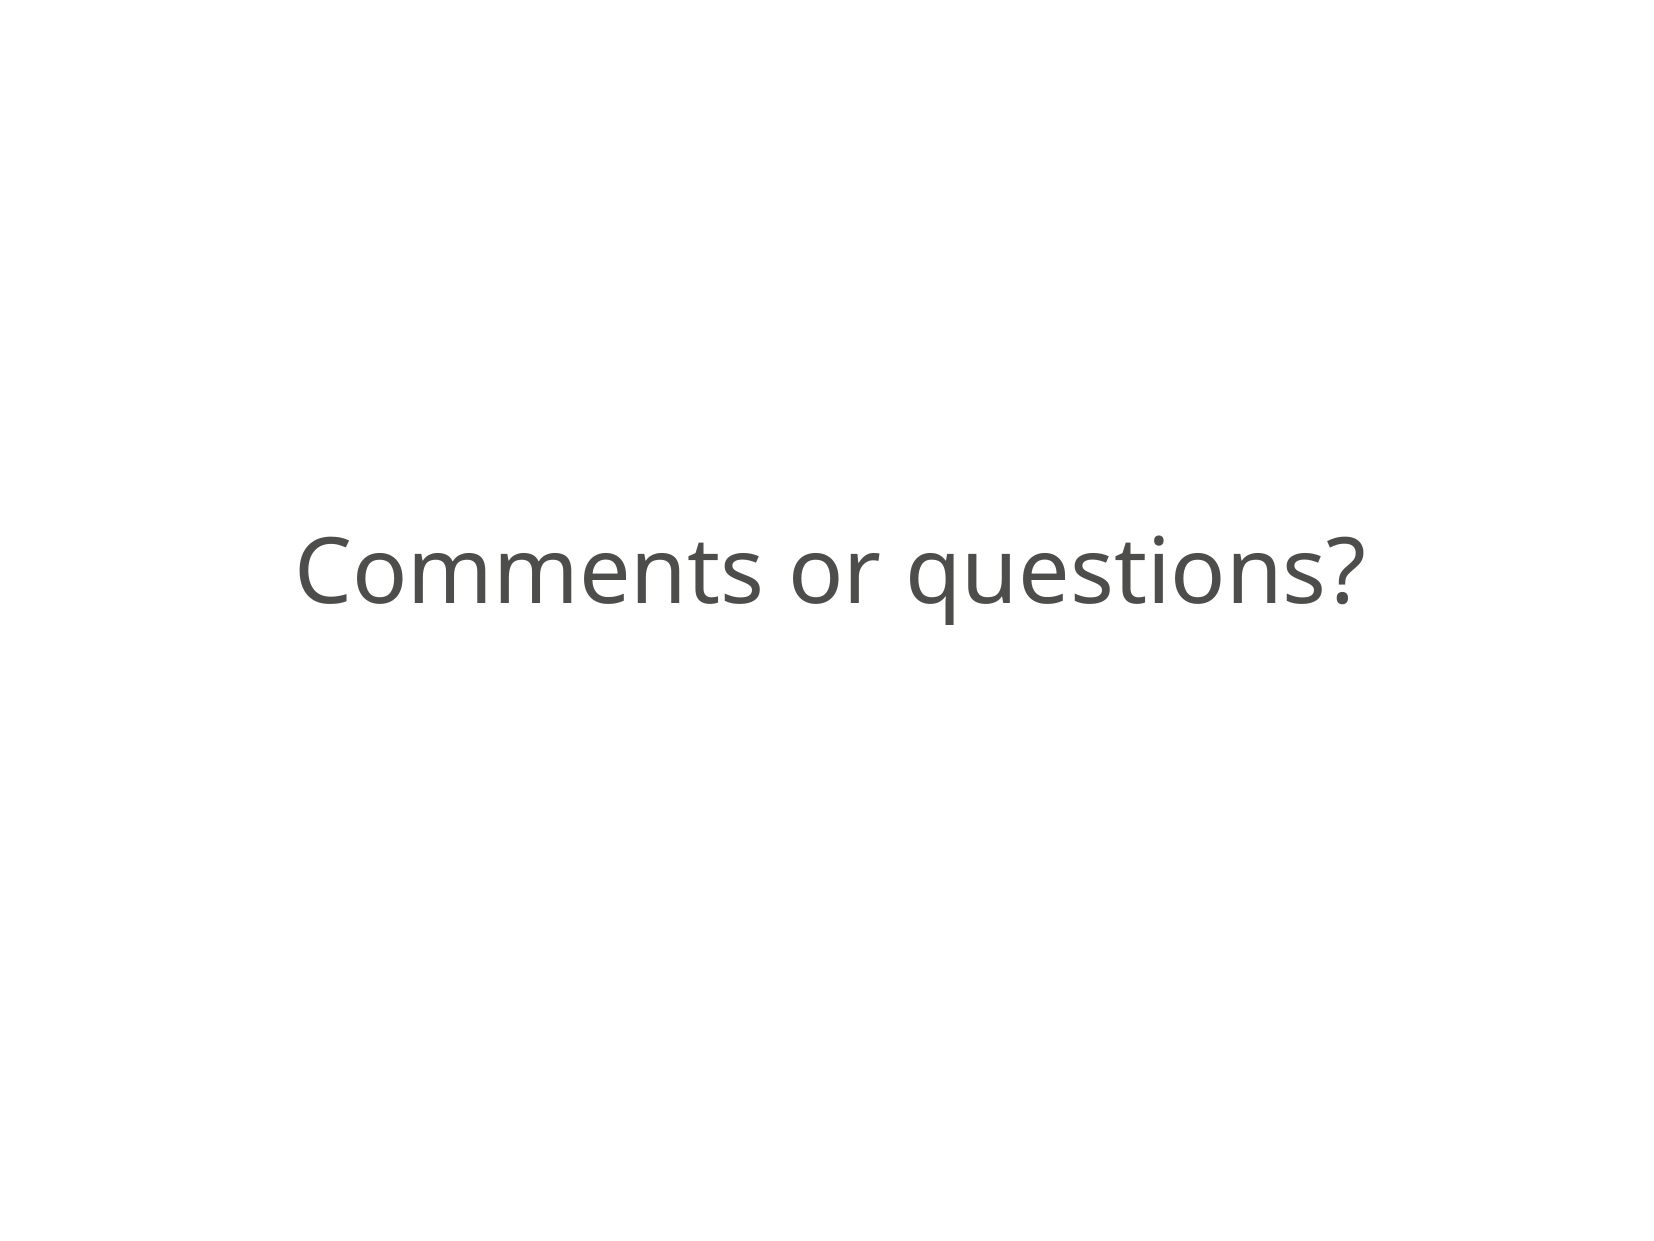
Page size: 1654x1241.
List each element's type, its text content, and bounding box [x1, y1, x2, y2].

title Comments or questions? [86, 465, 1576, 673]
